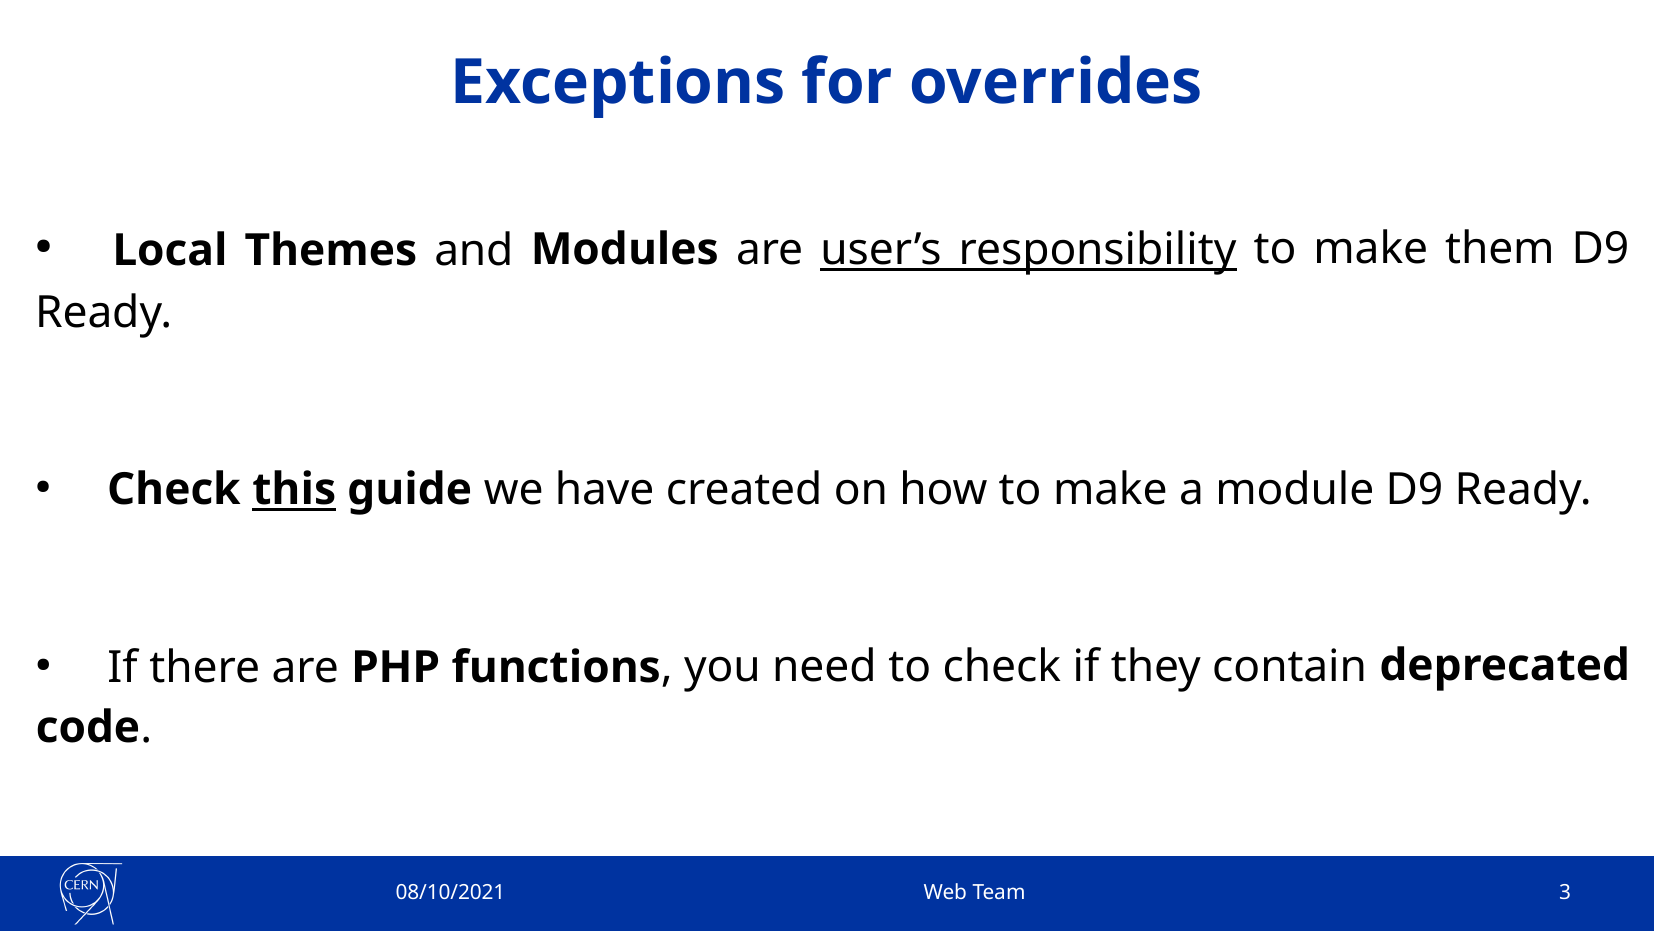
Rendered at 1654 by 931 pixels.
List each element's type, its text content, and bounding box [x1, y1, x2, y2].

list Local Themes and Modules are user’s responsibility to make them D9 Ready. Check this guide we have created on how to make a module D9 Ready. If there are PHP functions, you need to check if they contain deprecated code. [34, 186, 1631, 781]
picture [56, 859, 127, 928]
title Exceptions for overrides [82, 37, 1571, 189]
text_box [32, 223, 63, 332]
